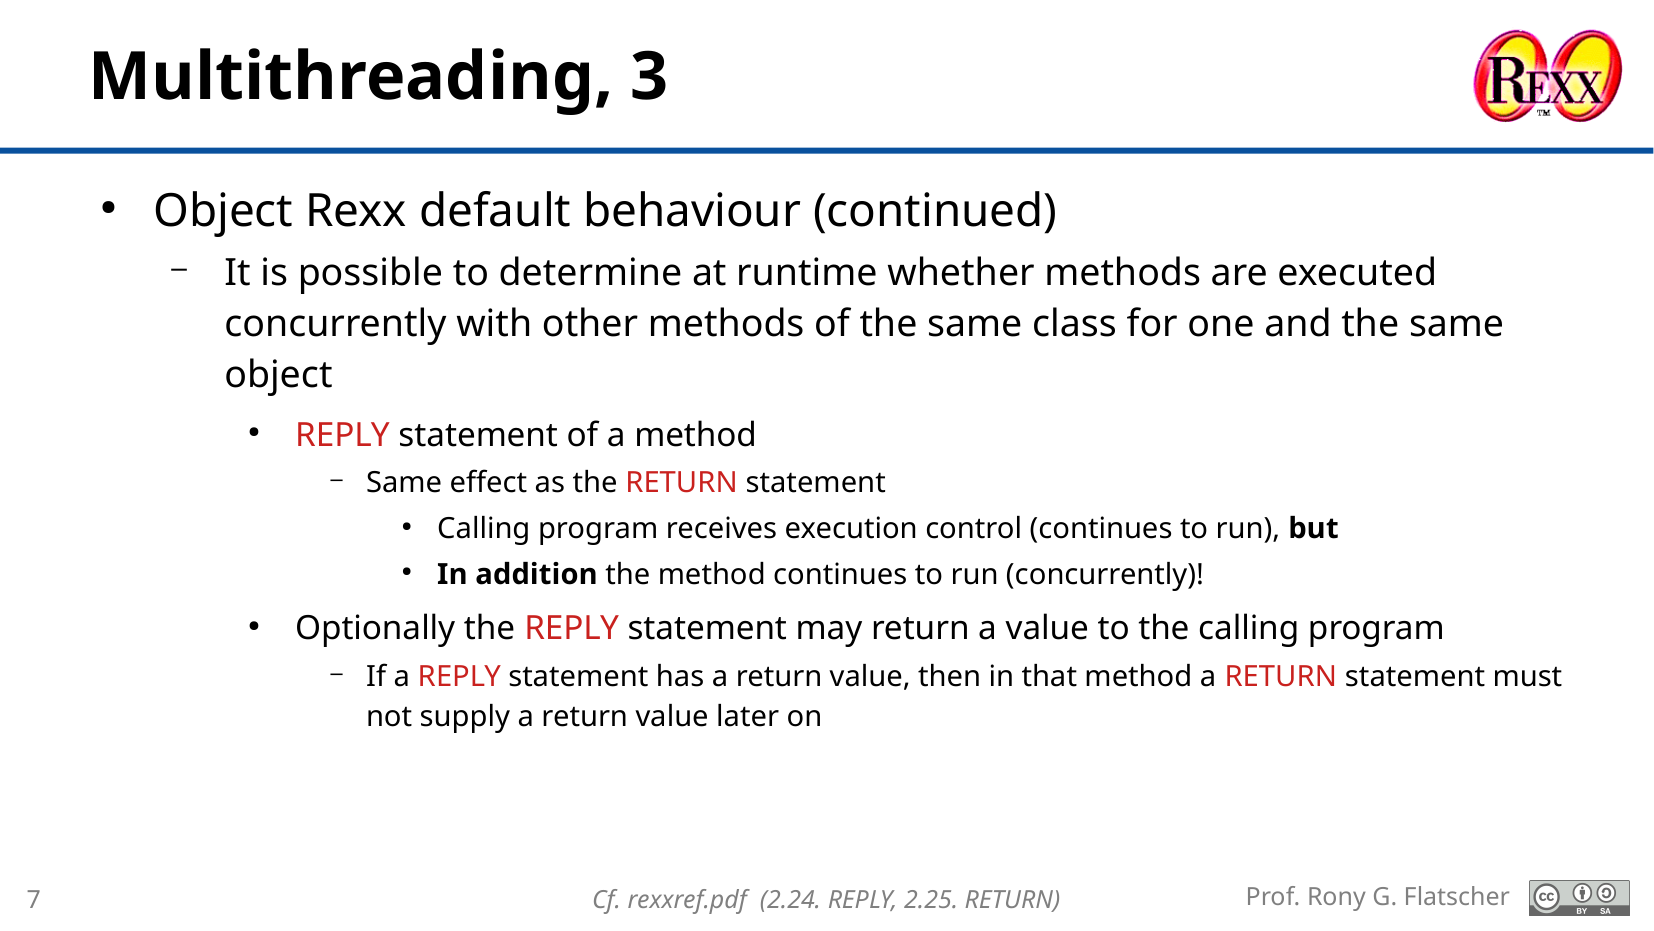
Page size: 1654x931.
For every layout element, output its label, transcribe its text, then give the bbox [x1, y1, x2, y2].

title Multithreading, 3 [29, 0, 1654, 148]
text_box Cf. rexxref.pdf (2.24. REPLY, 2.25. RETURN) [0, 874, 1654, 922]
list Object Rexx default behaviour (continued) It is possible to determine at runtime whether methods are executed concurrently with other methods of the same class for one and the same object REPLY statement of a method Same effect as the RETURN statement Calling program receives execution control (continues to run), but In addition the method continues to run (concurrently)! Optionally the REPLY statement may return a value to the calling program If a REPLY statement has a return value, then in that method a RETURN statement must not supply a return value later on [82, 177, 1571, 857]
